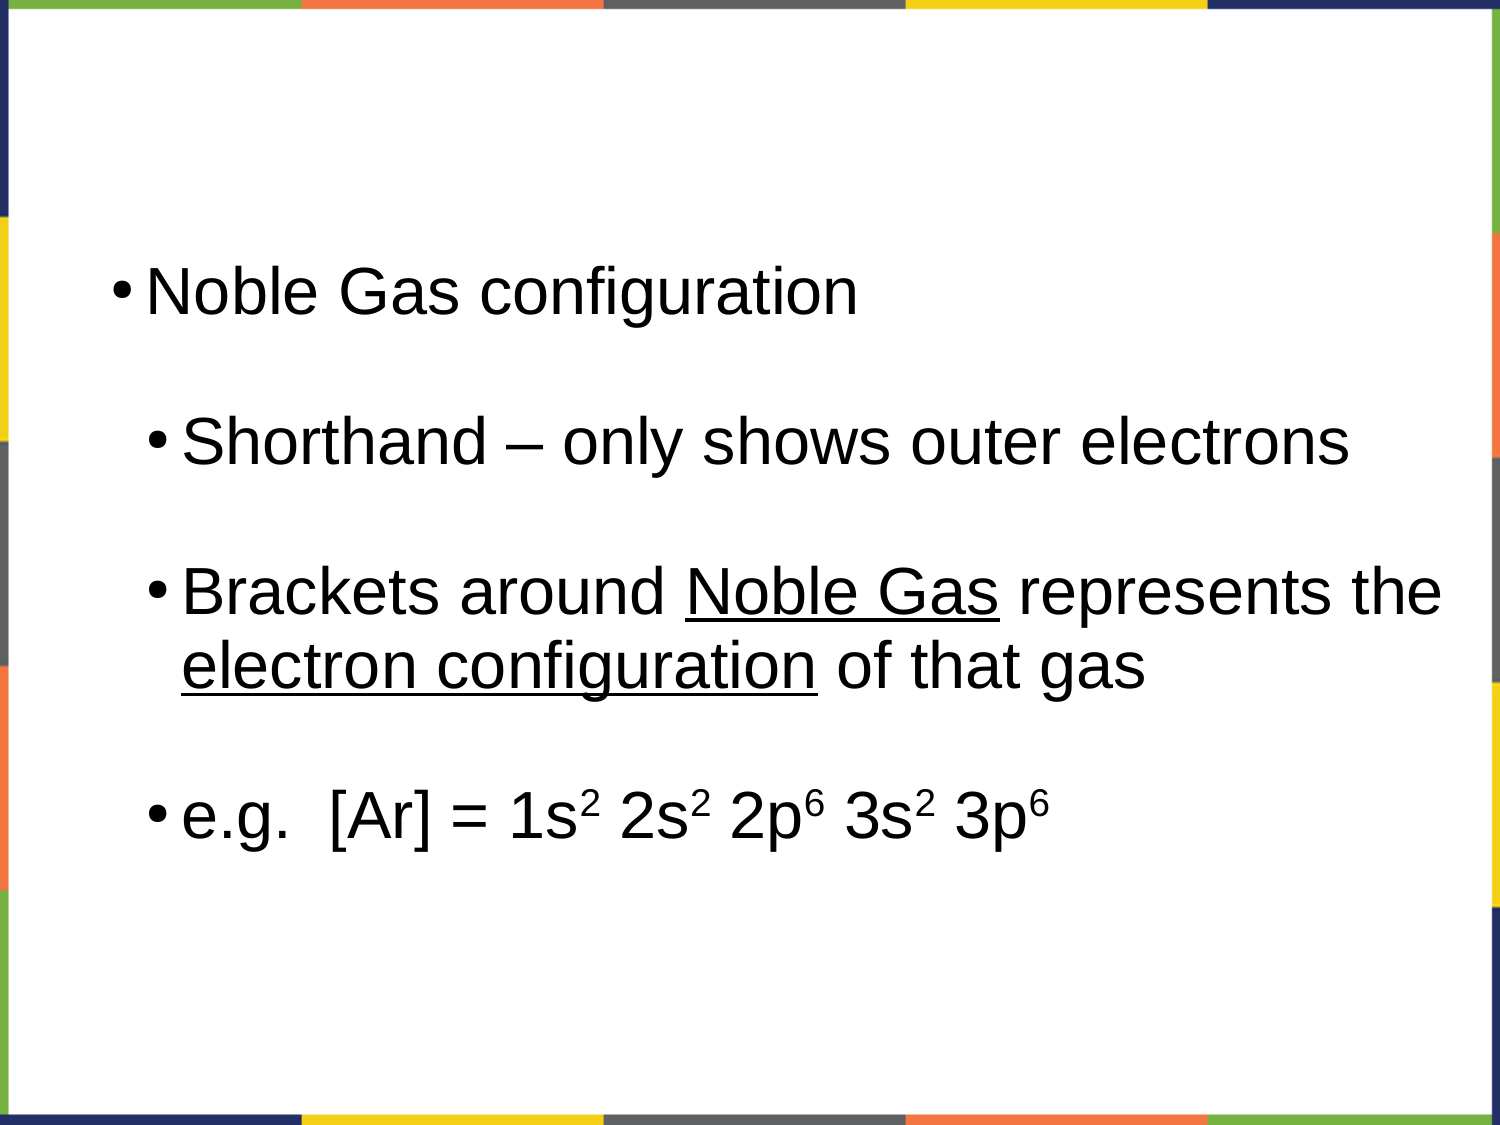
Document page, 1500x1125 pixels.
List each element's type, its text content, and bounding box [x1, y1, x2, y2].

text_box Noble Gas configuration Shorthand – only shows outer electrons Brackets around Noble Gas represents the electron configuration of that gas e.g. [Ar] = 1s2 2s2 2p6 3s2 3p6 [75, 104, 1448, 1003]
picture [0, 0, 1500, 1125]
